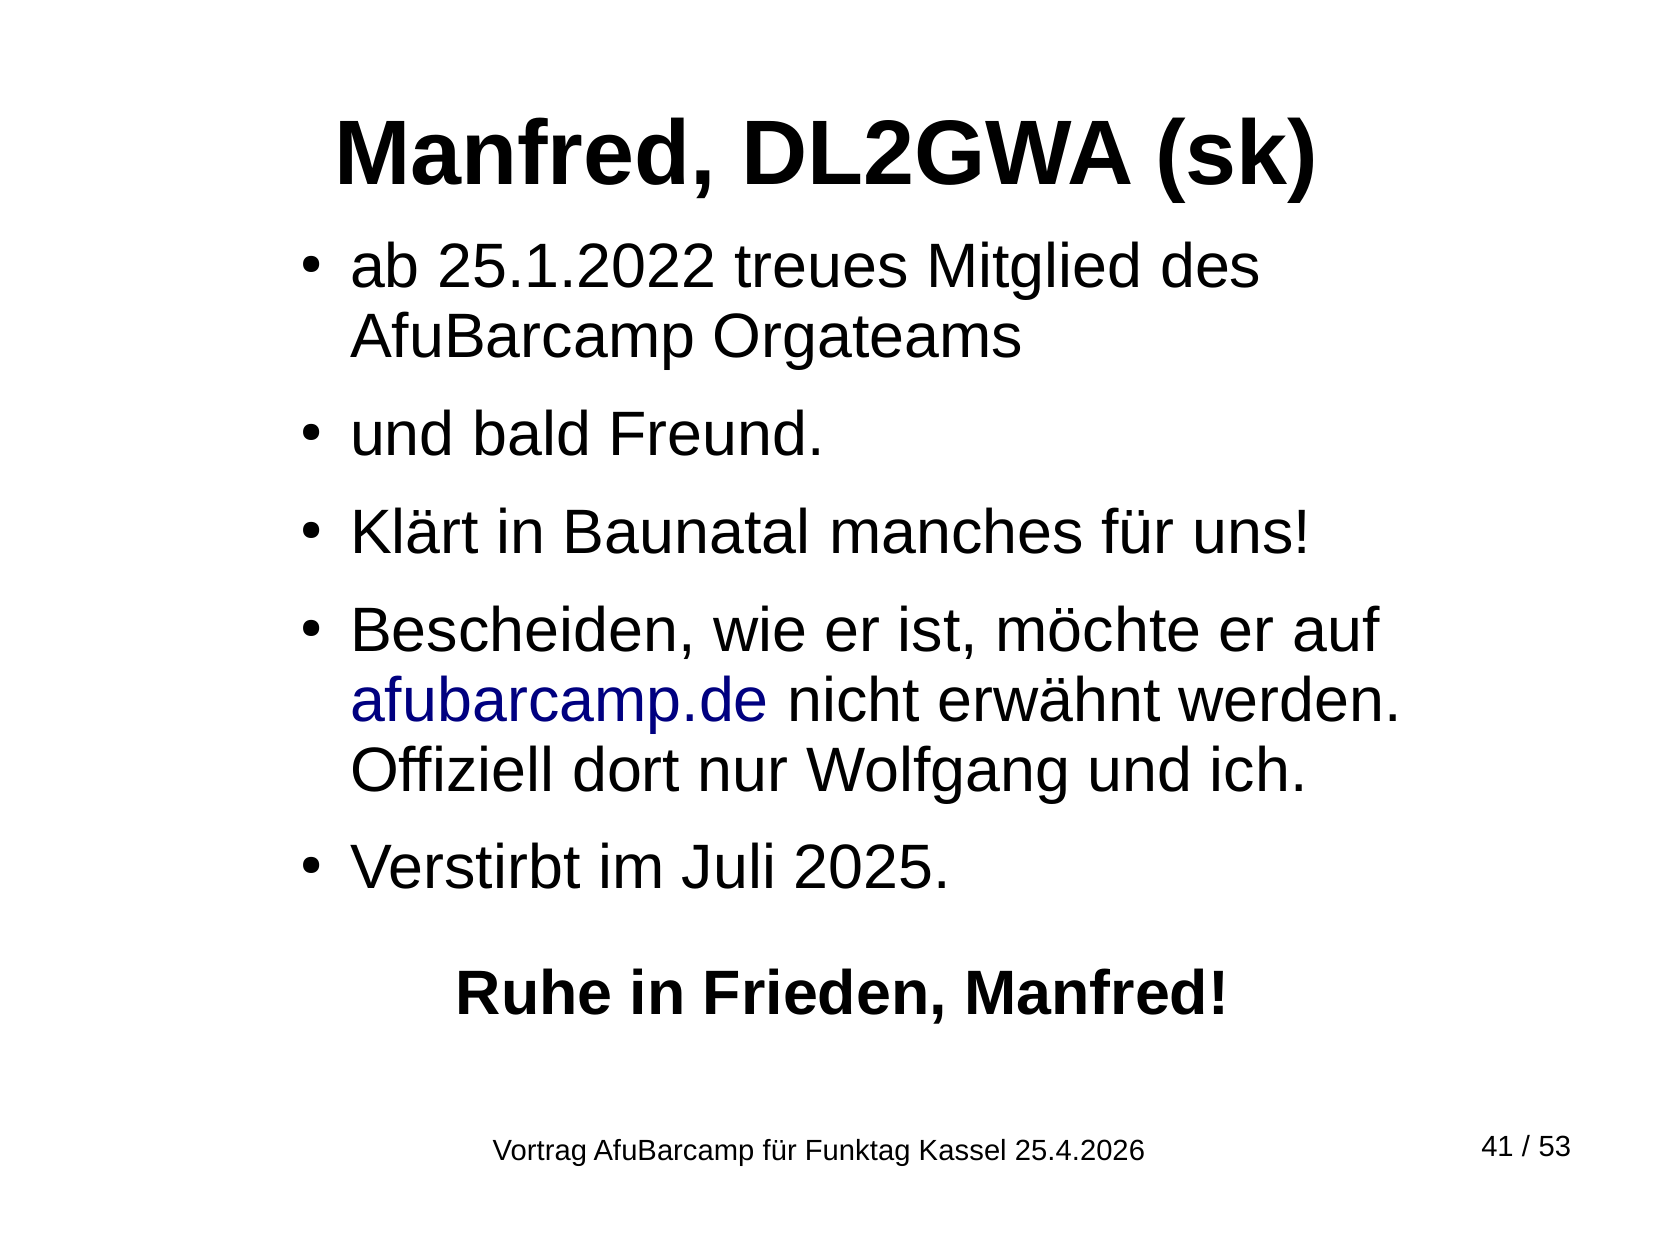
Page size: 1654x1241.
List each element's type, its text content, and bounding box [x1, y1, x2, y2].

title Manfred, DL2GWA (sk) [82, 49, 1571, 257]
list ab 25.1.2022 treues Mitglied des AfuBarcamp Orgateams und bald Freund. Klärt in Baunatal manches für uns! Bescheiden, wie er ist, möchte er auf afubarcamp.de nicht erwähnt werden. Offiziell dort nur Wolfgang und ich. Verstirbt im Juli 2025. Ruhe in Frieden, Manfred! [283, 231, 1560, 1028]
